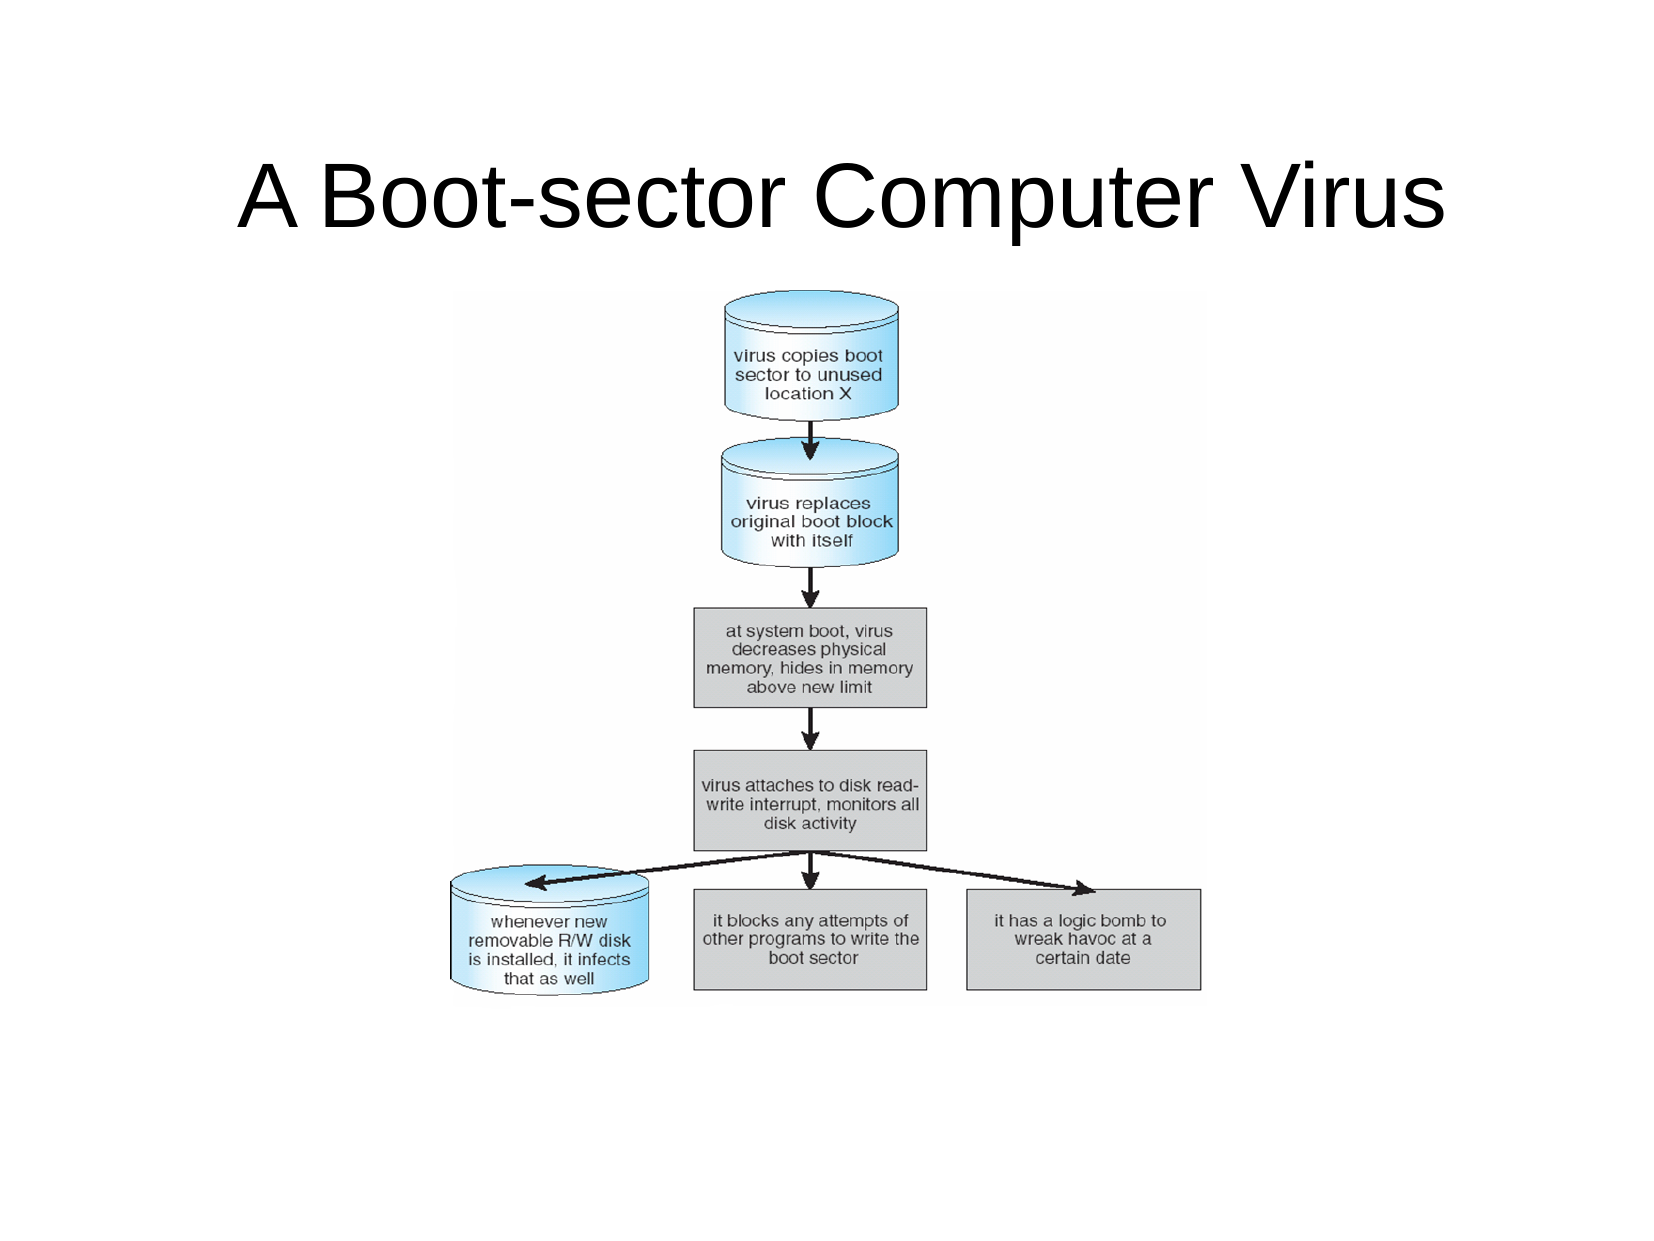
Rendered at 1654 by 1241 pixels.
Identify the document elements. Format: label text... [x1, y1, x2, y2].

picture [447, 290, 1207, 1010]
title A Boot-sector Computer Virus [82, 49, 1571, 257]
